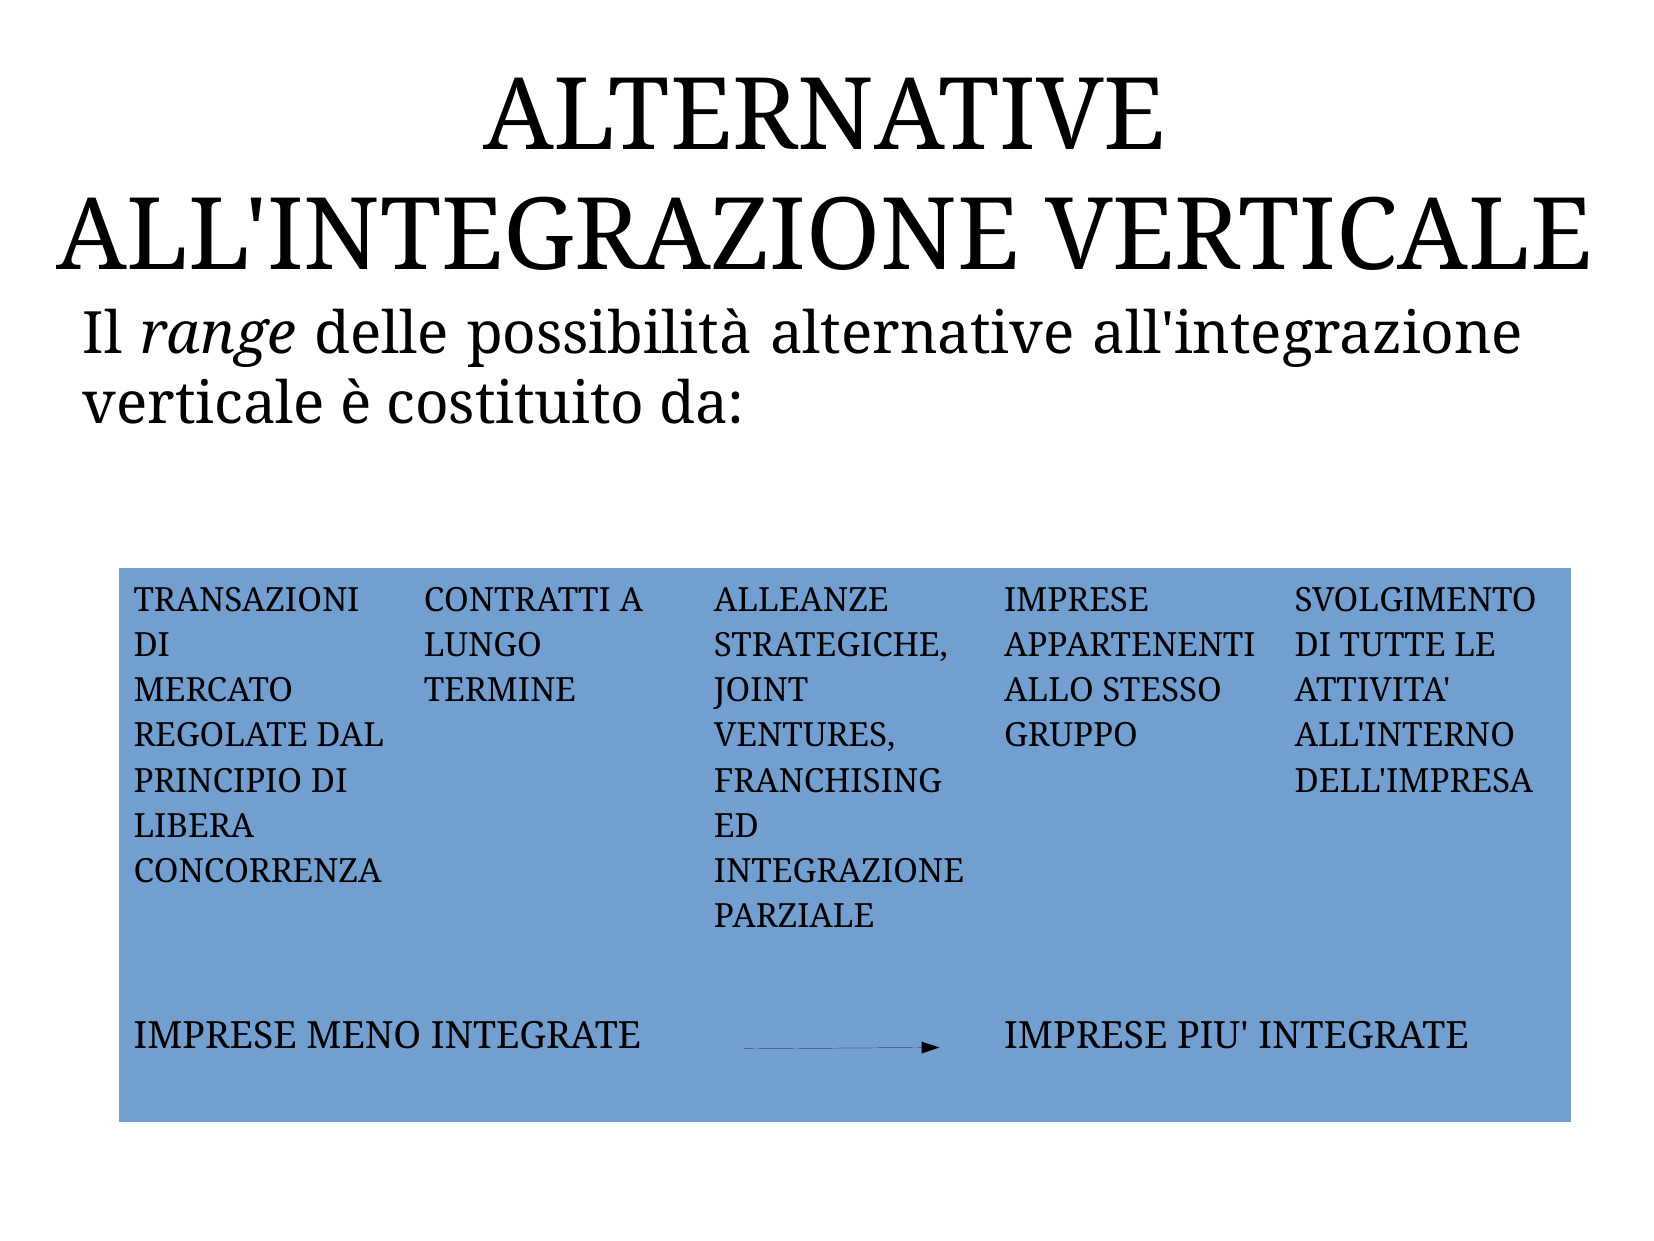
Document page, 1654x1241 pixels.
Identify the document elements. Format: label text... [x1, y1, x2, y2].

list Il range delle possibilità alternative all'integrazione verticale è costituito da: [82, 295, 1571, 1170]
table_header CONTRATTI A LUNGO TERMINE [409, 568, 699, 1002]
table_cell IMPRESE PIU' INTEGRATE [989, 1002, 1571, 1122]
table_cell IMPRESE MENO INTEGRATE [119, 1002, 699, 1122]
table_header ALLEANZE STRATEGICHE, JOINT VENTURES, FRANCHISING ED INTEGRAZIONE PARZIALE [699, 568, 989, 1002]
table_header TRANSAZIONI DI MERCATO REGOLATE DAL PRINCIPIO DI LIBERA CONCORRENZA [119, 568, 409, 1002]
table_header SVOLGIMENTO DI TUTTE LE ATTIVITA' ALL'INTERNO DELL'IMPRESA [1280, 568, 1571, 1002]
table_header IMPRESE APPARTENENTI ALLO STESSO GRUPPO [989, 568, 1280, 1002]
title ALTERNATIVE ALL'INTEGRAZIONE VERTICALE [24, 49, 1626, 257]
table_cell [699, 1002, 989, 1122]
